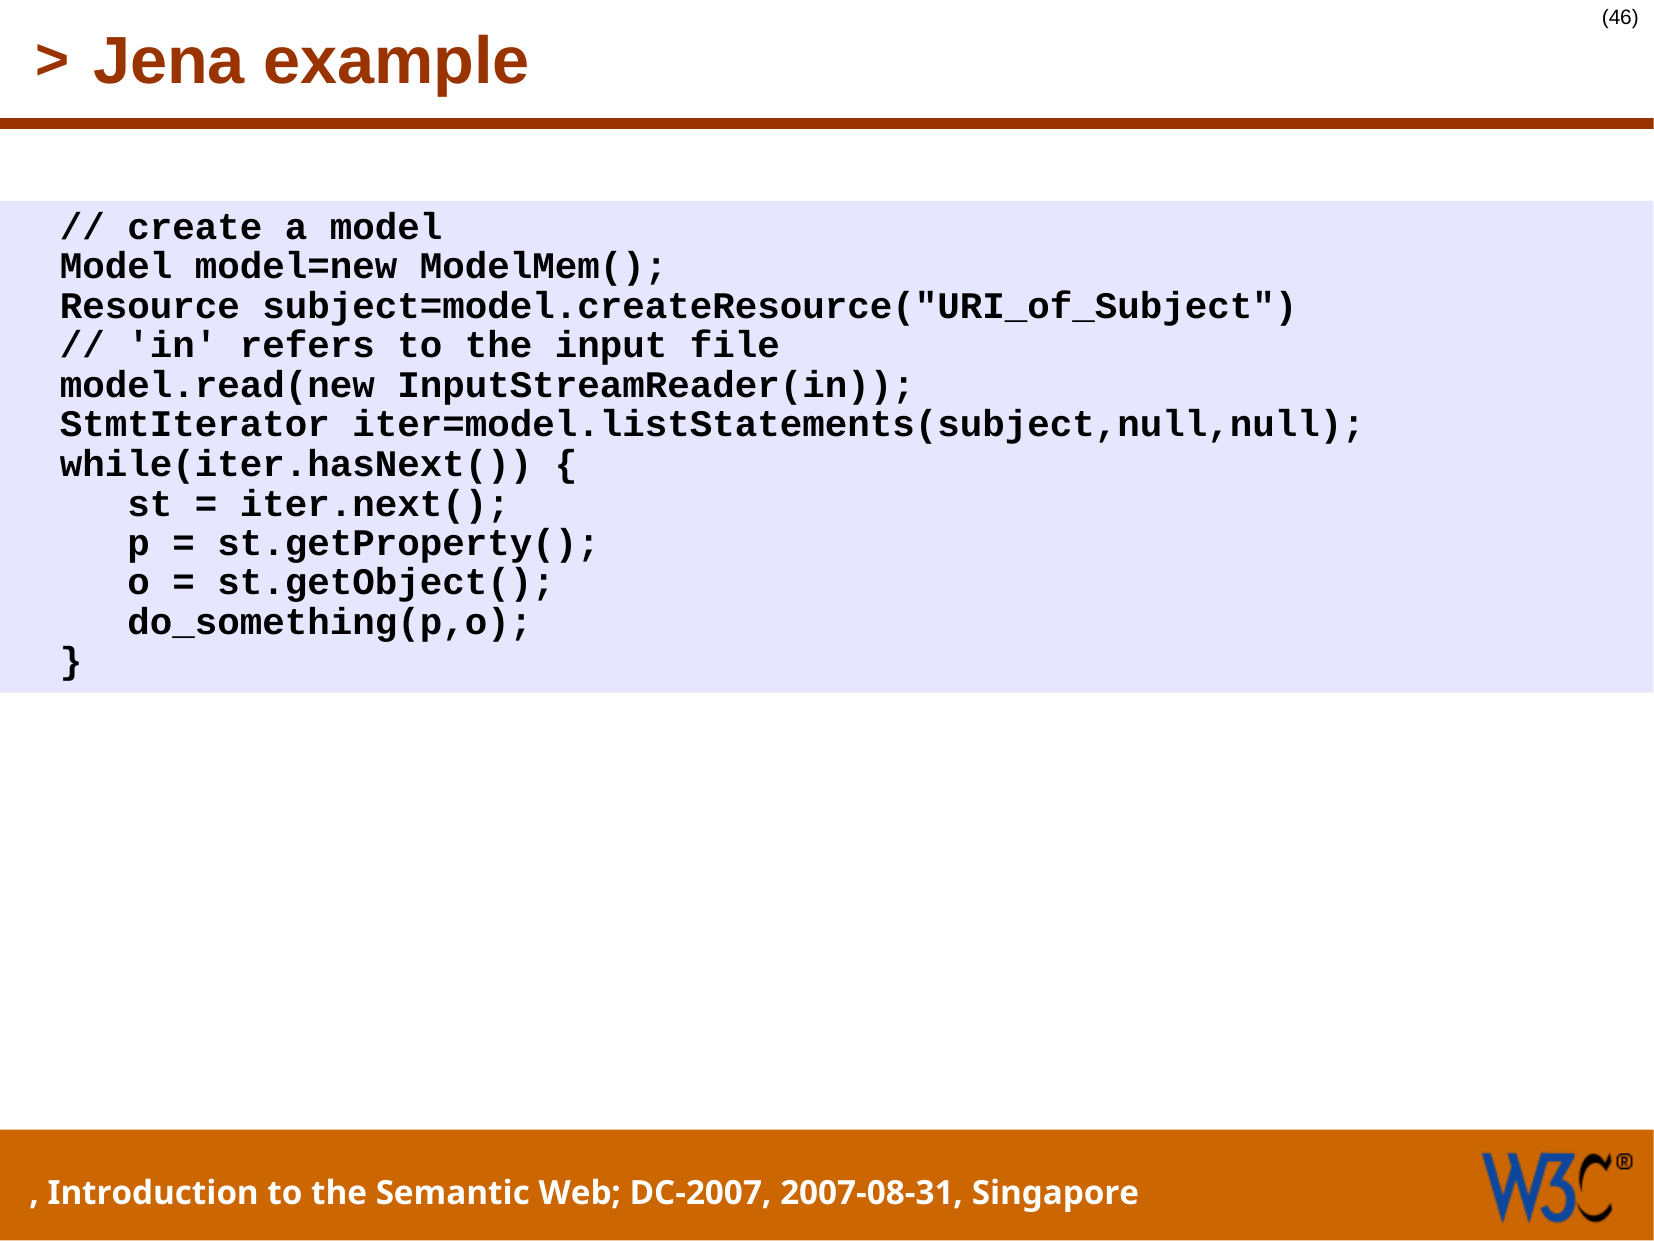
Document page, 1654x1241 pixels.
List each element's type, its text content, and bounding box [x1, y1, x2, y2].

title Jena example [93, 0, 1493, 119]
picture [1477, 1149, 1639, 1228]
text_box // create a model Model model=new ModelMem(); Resource subject=model.createResource("URI_of_Subject") // 'in' refers to the input file model.read(new InputStreamReader(in)); StmtIterator iter=model.listStatements(subject,null,null); while(iter.hasNext()) { st = iter.next(); p = st.getProperty(); o = st.getObject(); do_something(p,o); } [0, 200, 1654, 693]
